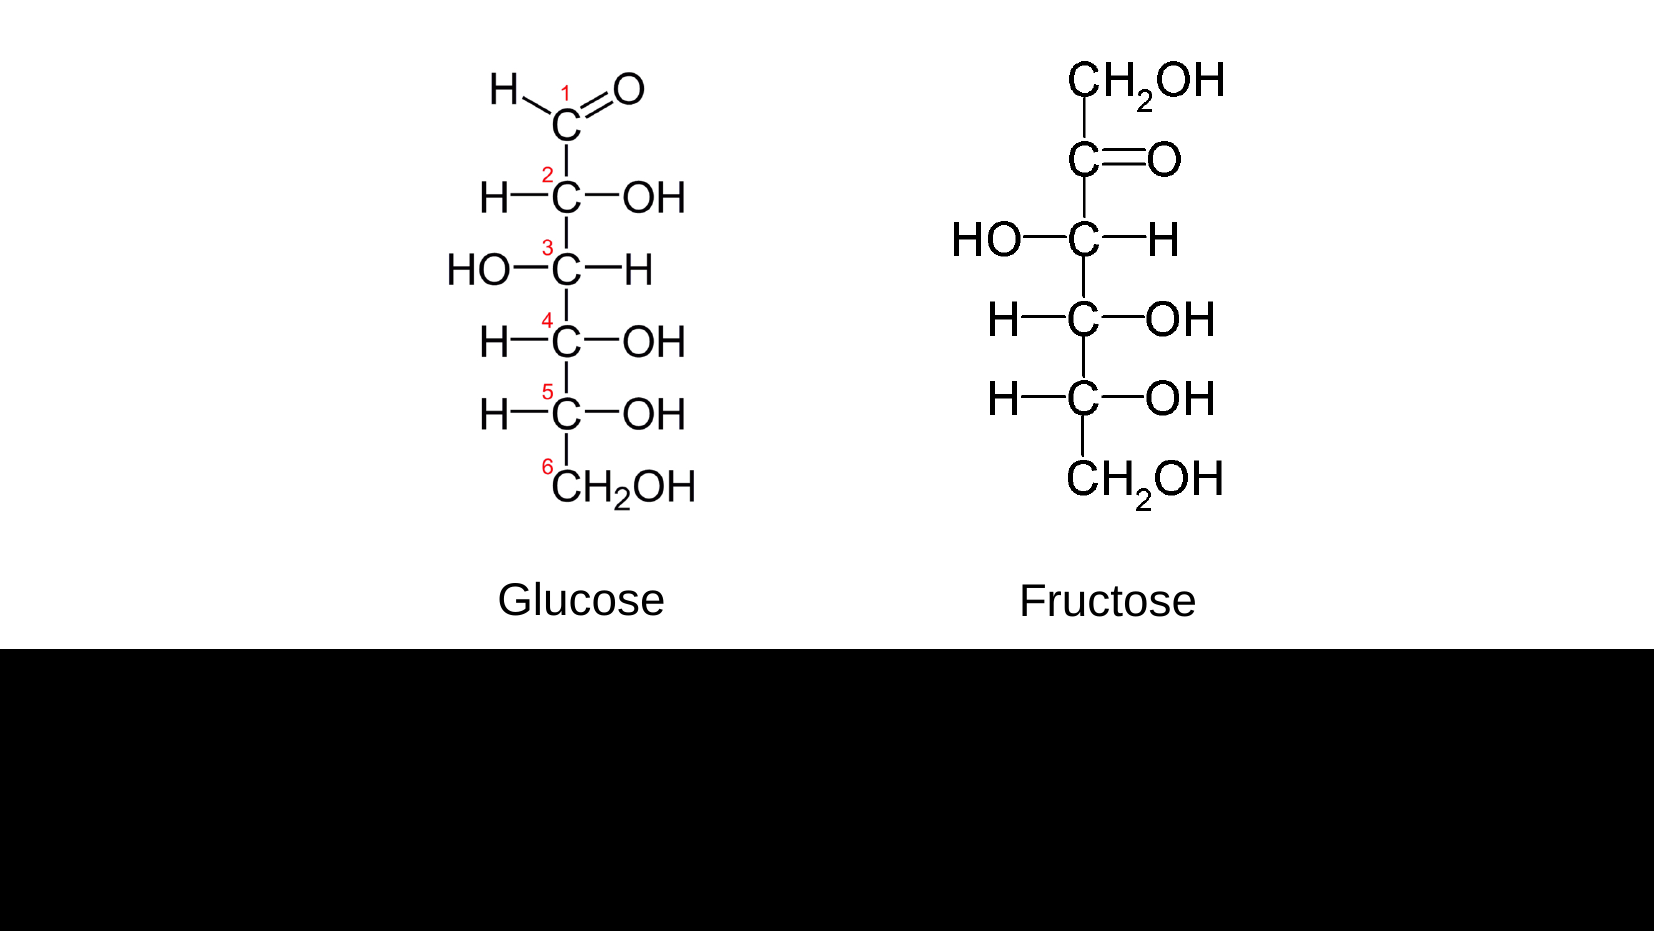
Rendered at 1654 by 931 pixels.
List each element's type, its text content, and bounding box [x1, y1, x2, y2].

picture [437, 58, 705, 518]
text_box Glucose [482, 566, 681, 634]
text_box [0, 649, 1654, 931]
text_box Fructose [1003, 567, 1239, 638]
picture [948, 56, 1229, 520]
